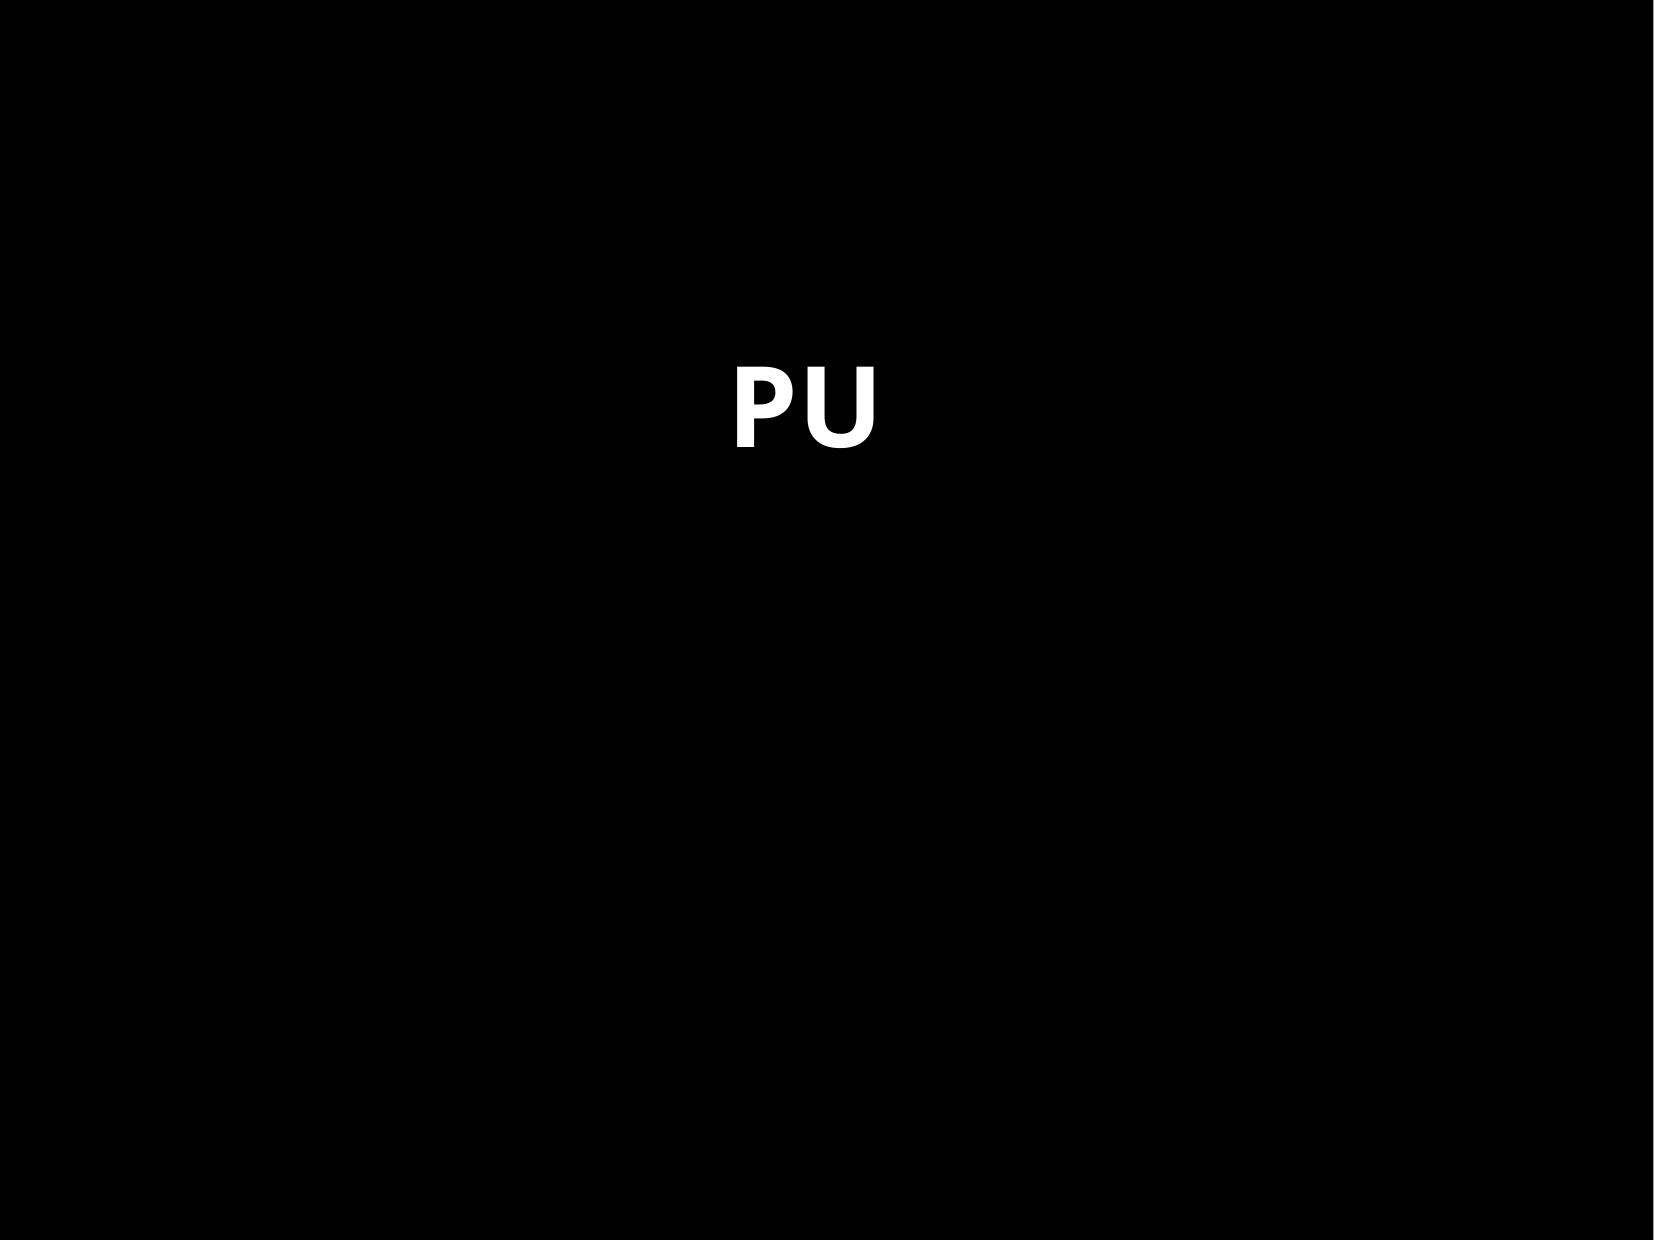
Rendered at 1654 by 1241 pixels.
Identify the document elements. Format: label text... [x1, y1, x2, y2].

title PU [12, 25, 1628, 1185]
